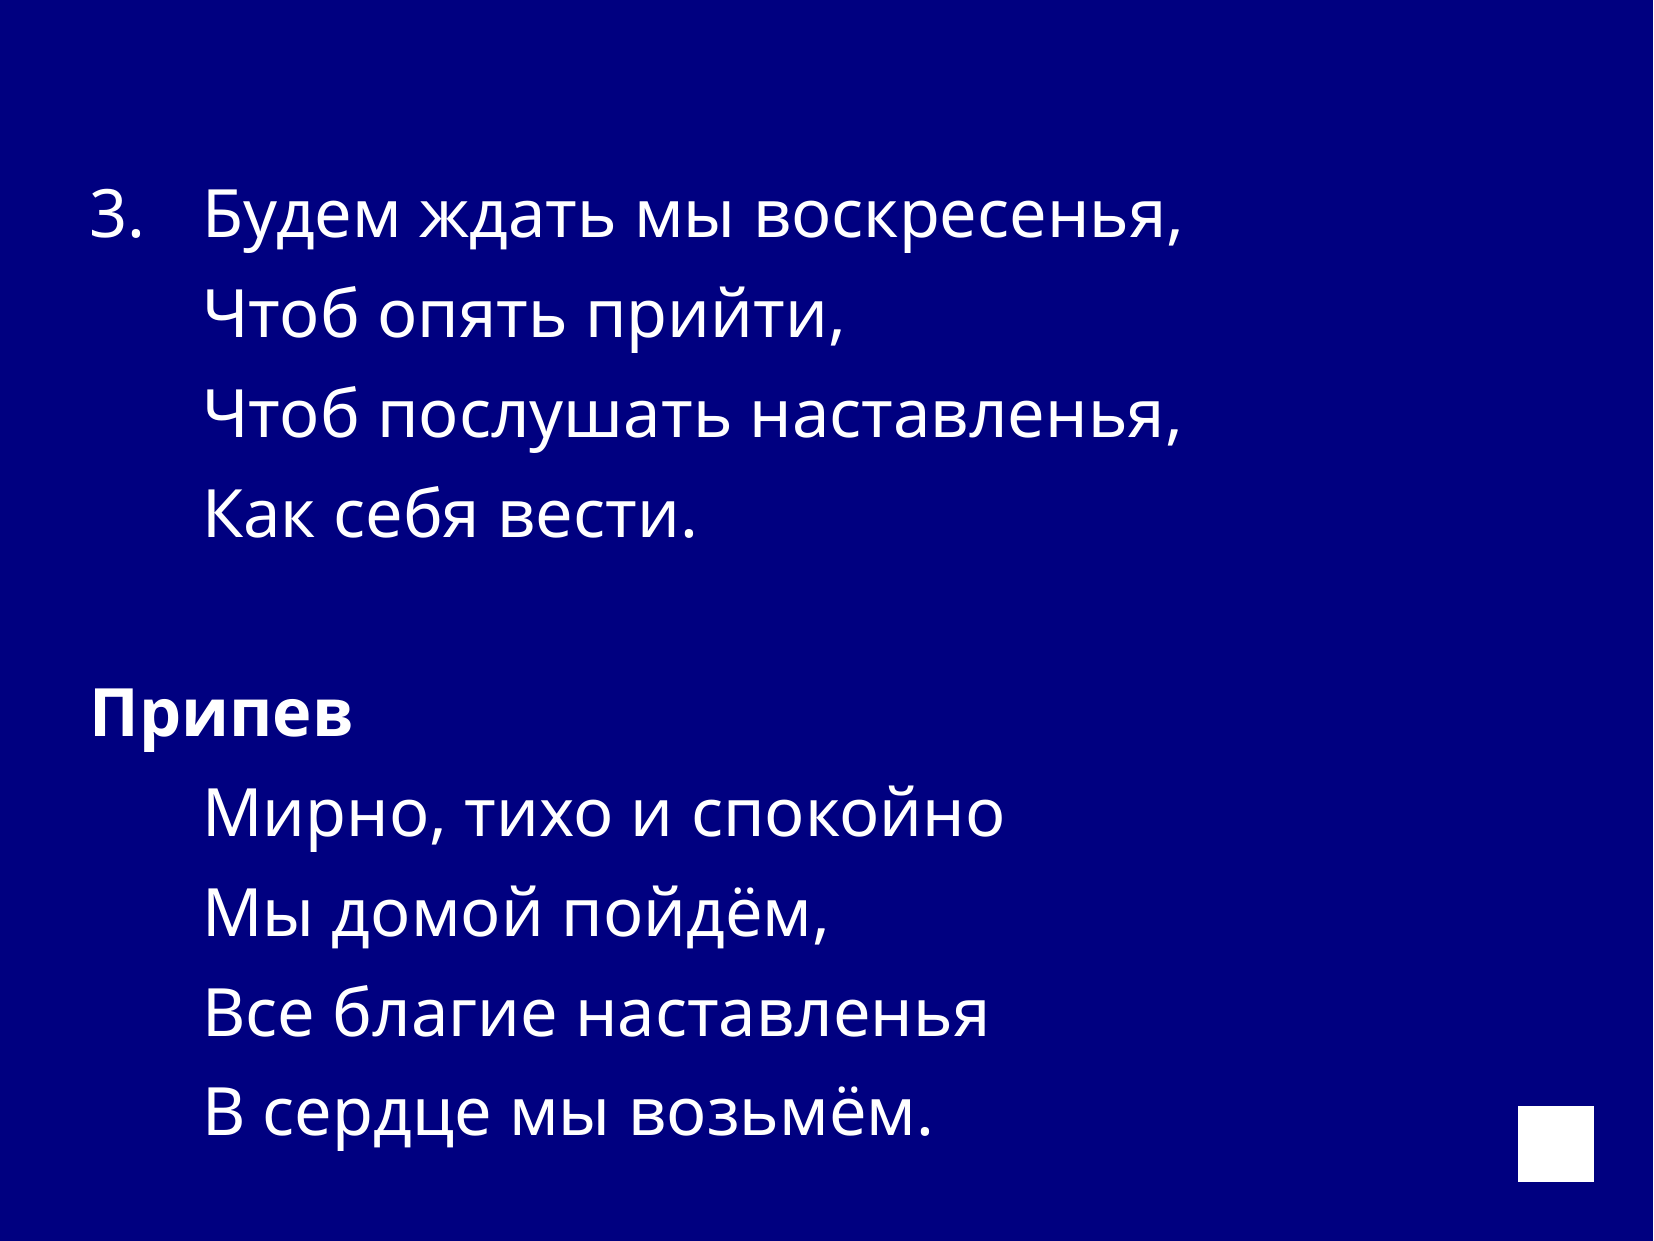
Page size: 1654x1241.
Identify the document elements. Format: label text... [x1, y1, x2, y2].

text_box 3. Будем ждать мы воскресенья, Чтоб опять прийти, Чтоб послушать наставленья, Как себя вести. Припев Мирно, тихо и спокойно Мы домой пойдём, Все благие наставленья В сердце мы возьмём. [75, 150, 1576, 1163]
text_box [1518, 1106, 1594, 1182]
